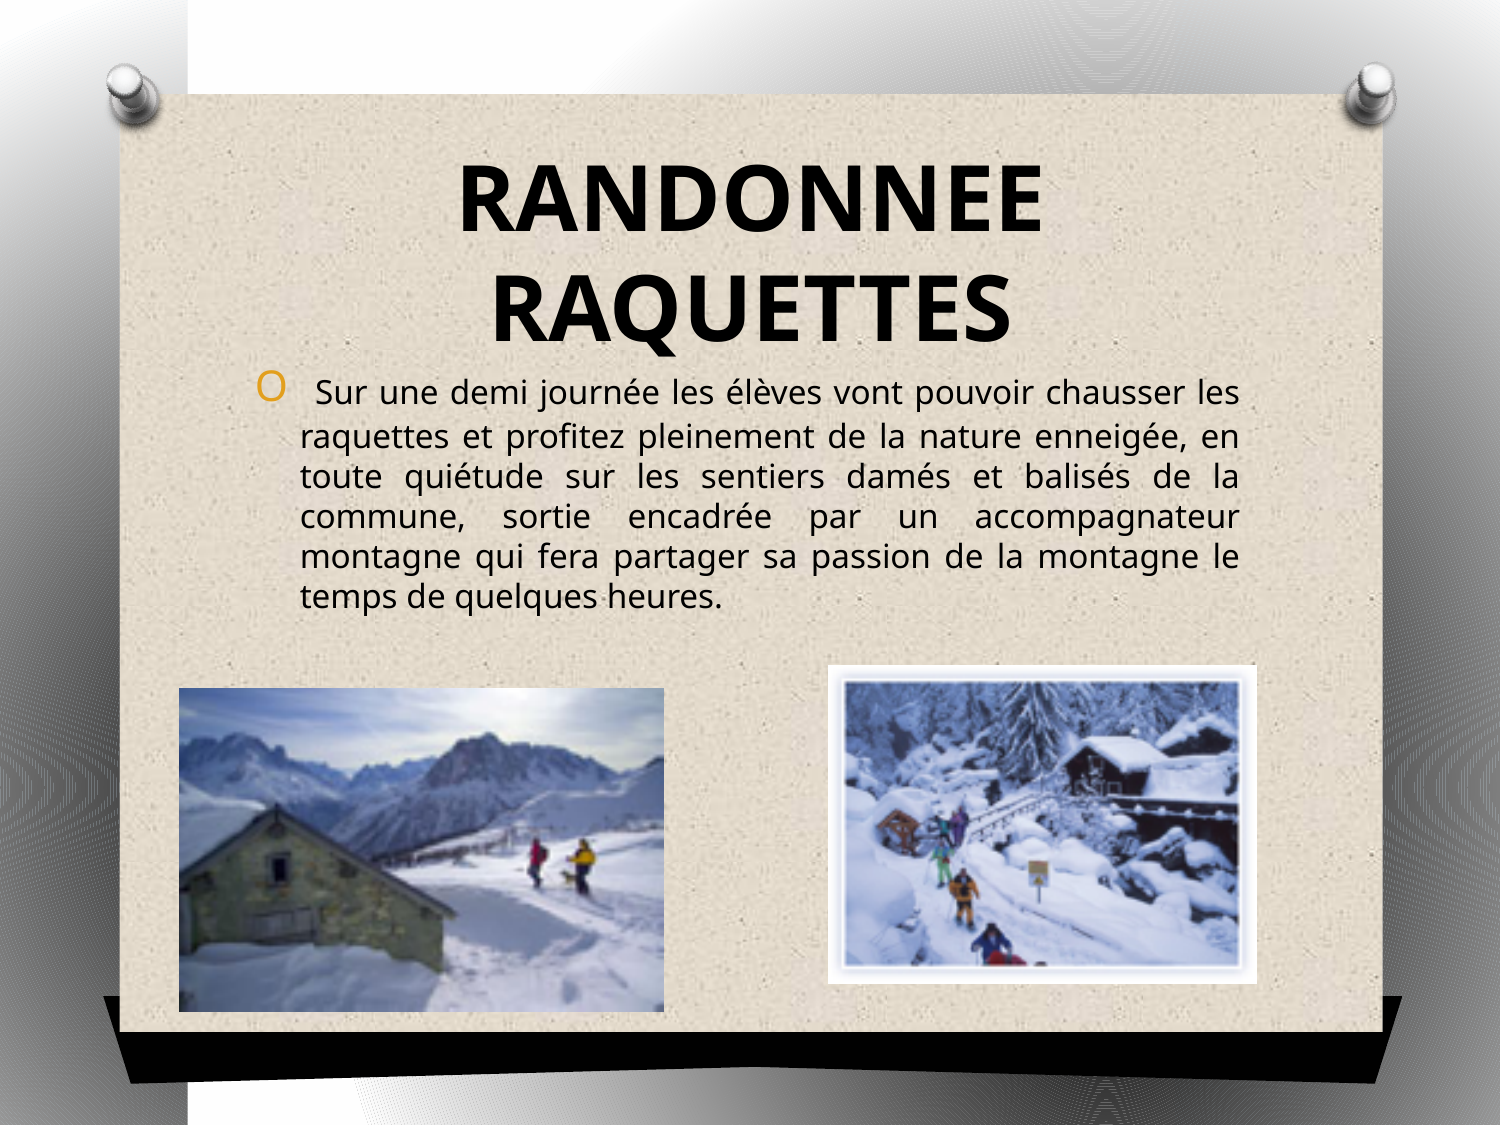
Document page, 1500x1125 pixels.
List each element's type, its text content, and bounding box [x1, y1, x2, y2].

picture [75, 29, 1439, 1032]
list Sur une demi journée les élèves vont pouvoir chausser les raquettes et profitez pleinement de la nature enneigée, en toute quiétude sur les sentiers damés et balisés de la commune, sortie encadrée par un accompagnateur montagne qui fera partager sa passion de la montagne le temps de quelques heures. [240, 347, 1257, 939]
title RANDONNEE RAQUETTES [179, 132, 1323, 301]
